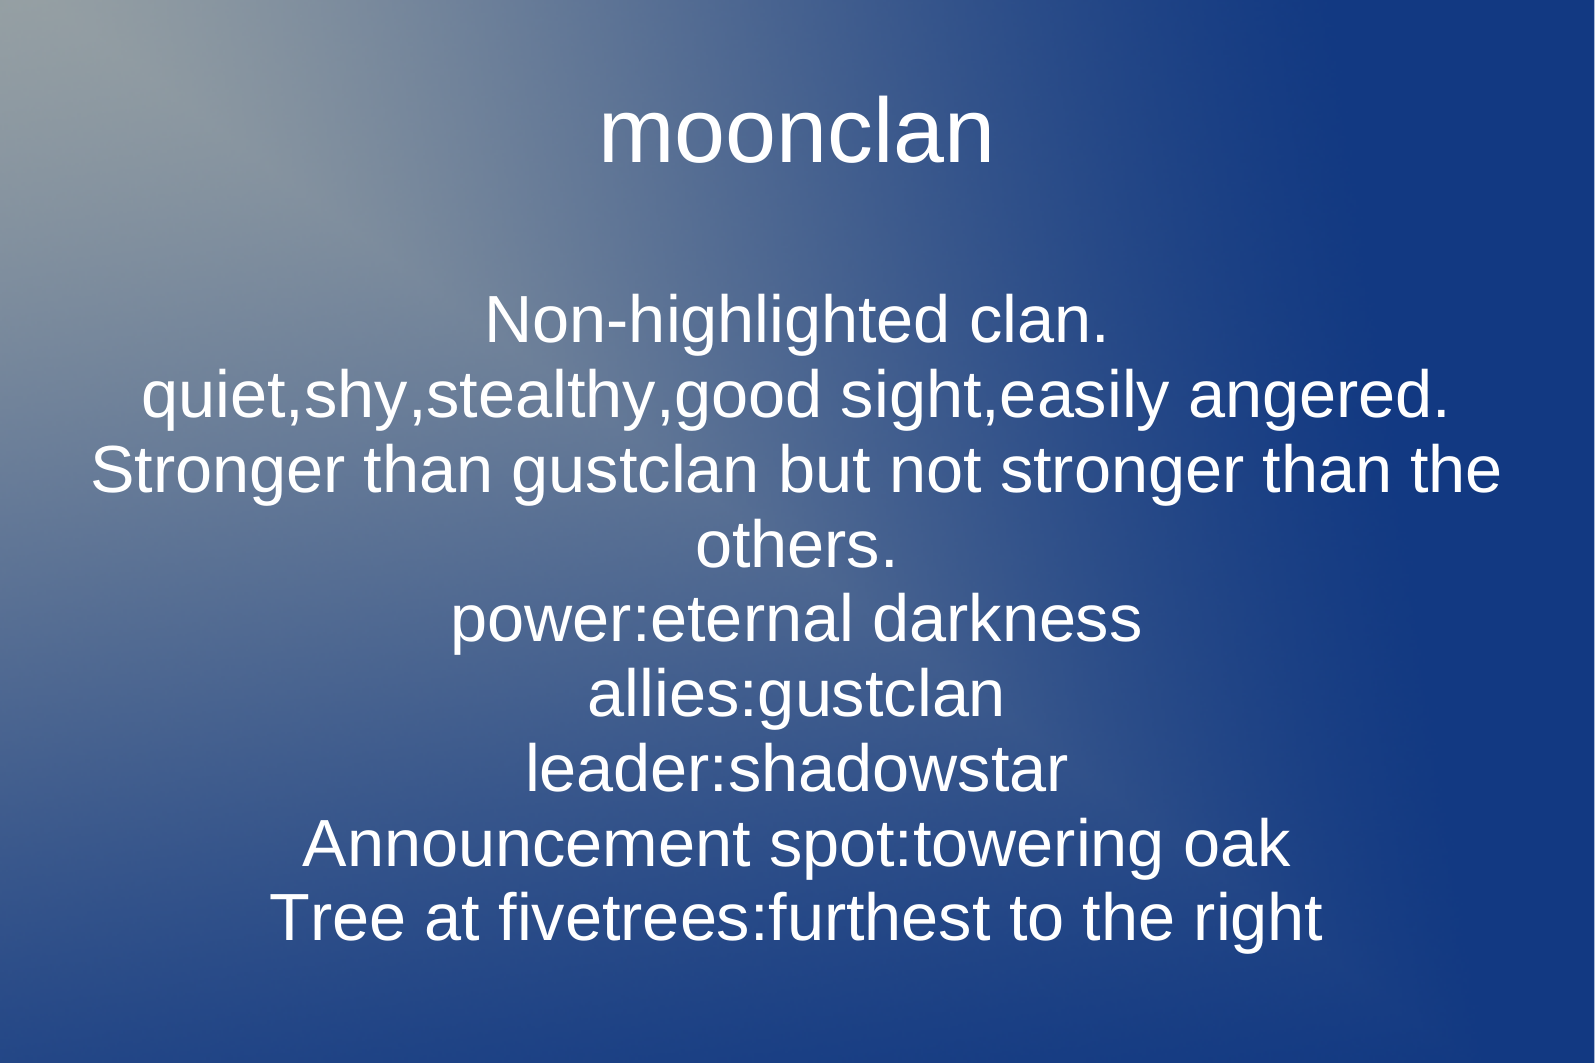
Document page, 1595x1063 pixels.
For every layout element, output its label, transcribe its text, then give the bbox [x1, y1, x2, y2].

title moonclan [79, 49, 1515, 213]
picture [0, 0, 1595, 1063]
subtitle Non-highlighted clan. quiet,shy,stealthy,good sight,easily angered. Stronger than gustclan but not stronger than the others. power:eternal darkness allies:gustclan leader:shadowstar Announcement spot:towering oak Tree at fivetrees:furthest to the right [79, 256, 1515, 982]
